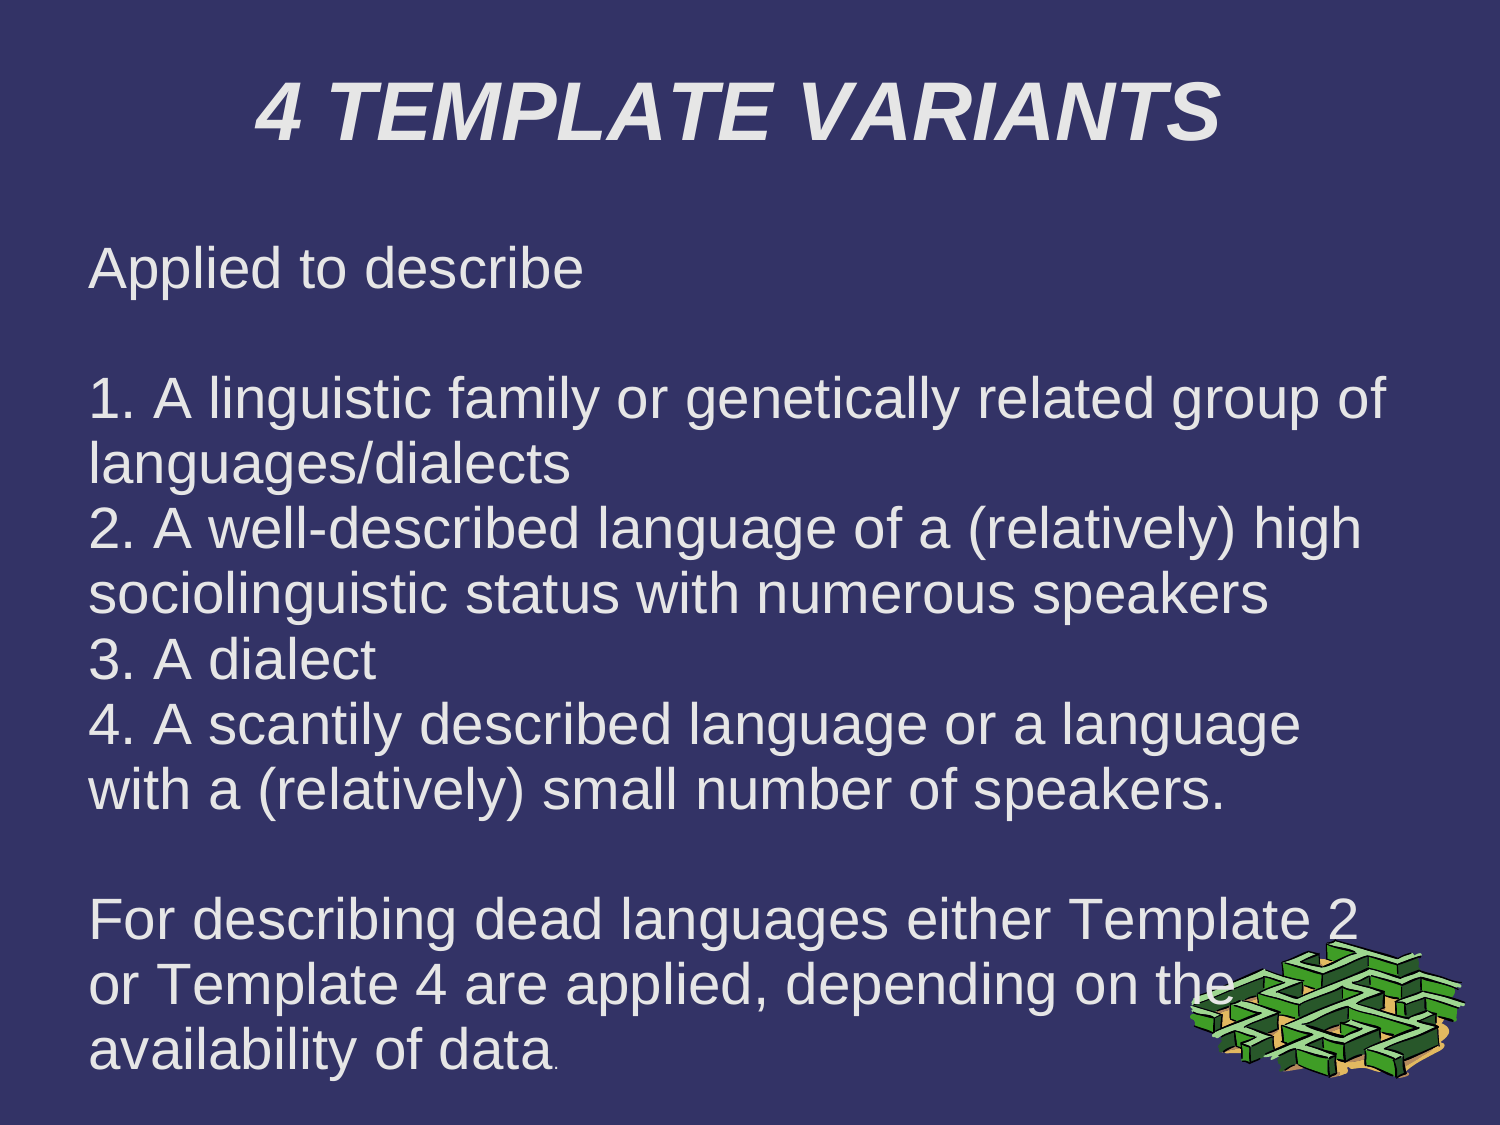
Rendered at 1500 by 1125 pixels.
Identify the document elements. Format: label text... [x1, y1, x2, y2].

title 4 TEMPLATE VARIANTS [110, 24, 1392, 198]
list Applied to describe 1. A linguistic family or genetically related group of languages/dialects 2. A well-described language of a (relatively) high sociolinguistic status with numerous speakers 3. A dialect 4. A scantily described language or a language with a (relatively) small number of speakers. For describing dead languages either Template 2 or Template 4 are applied, depending on the availability of data. [88, 236, 1424, 1082]
